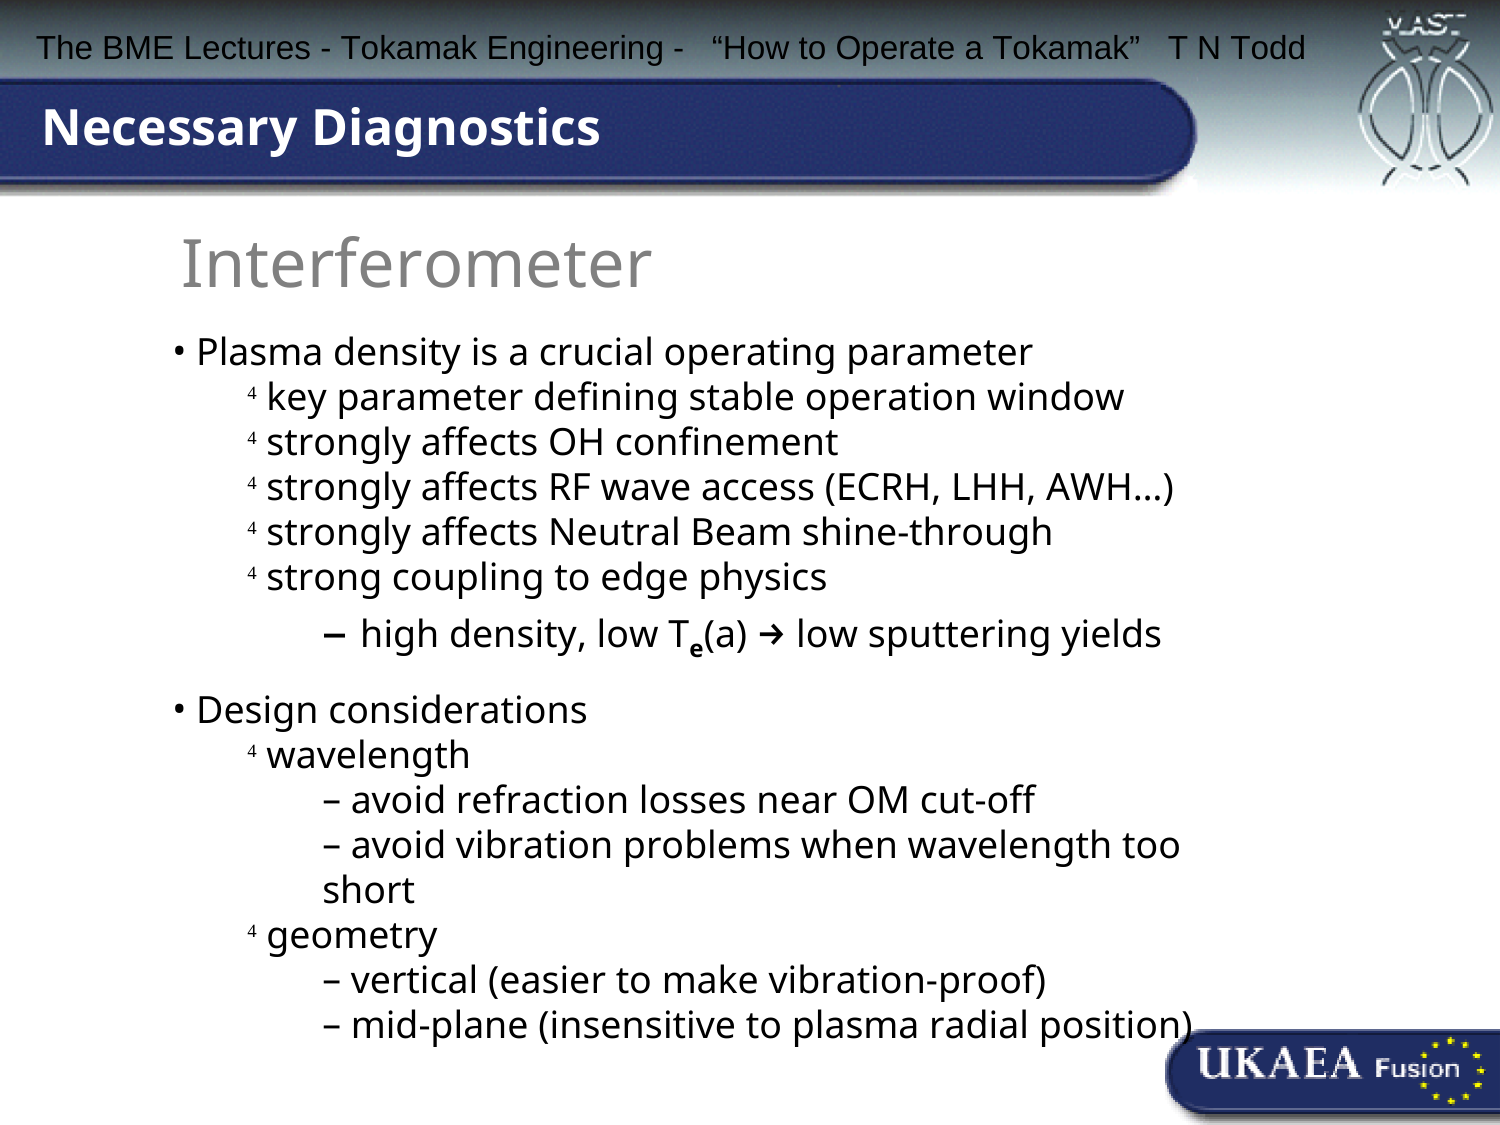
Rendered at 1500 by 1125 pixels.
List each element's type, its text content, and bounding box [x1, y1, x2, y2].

text_box Necessary Diagnostics [26, 88, 617, 164]
picture [0, 0, 1500, 202]
text_box The BME Lectures - Tokamak Engineering - “How to Operate a Tokamak” T N Todd [0, 18, 1323, 60]
picture [1165, 1029, 1500, 1125]
text_box Interferometer [167, 212, 669, 309]
text_box Plasma density is a crucial operating parameter key parameter defining stable operation window strongly affects OH confinement strongly affects RF wave access (ECRH, LHH, AWH…) strongly affects Neutral Beam shine-through strong coupling to edge physics high density, low Te(a)  low sputtering yields Design considerations wavelength avoid refraction losses near OM cut-off avoid vibration problems when wavelength too short geometry vertical (easier to make vibration-proof) mid-plane (insensitive to plasma radial position) [157, 319, 1253, 1054]
